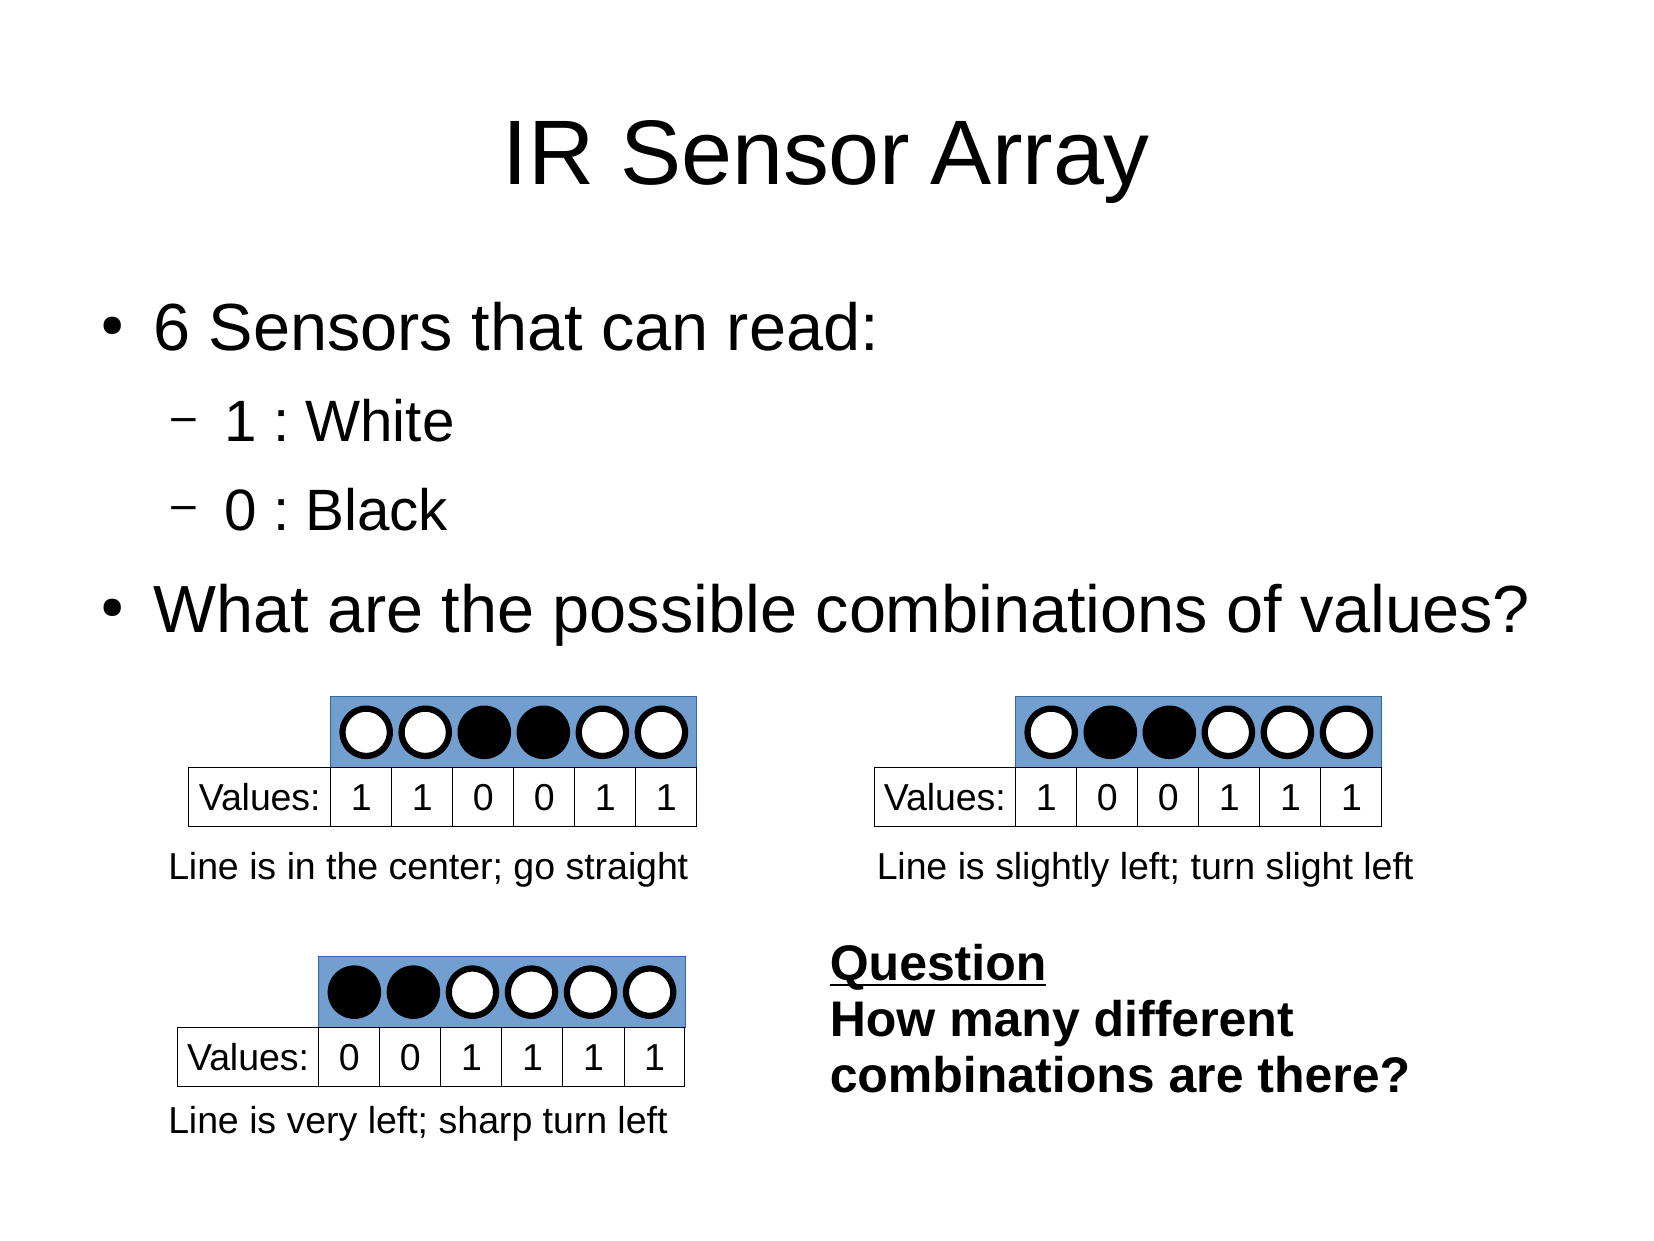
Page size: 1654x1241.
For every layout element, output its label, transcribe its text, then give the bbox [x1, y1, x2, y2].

text_box 1 [331, 767, 392, 827]
text_box 1 [1016, 767, 1077, 827]
text_box 0 [380, 1027, 441, 1087]
text_box [330, 696, 697, 767]
text_box 0 [1077, 767, 1138, 827]
text_box 1 [575, 767, 636, 827]
text_box Line is very left; sharp turn left [153, 1092, 721, 1150]
text_box 0 [1138, 767, 1199, 827]
text_box 1 [1321, 767, 1382, 827]
text_box 1 [502, 1027, 563, 1087]
title IR Sensor Array [82, 49, 1571, 257]
list 6 Sensors that can read: 1 : White 0 : Black What are the possible combinations of values? [82, 290, 1571, 1010]
text_box 1 [1199, 767, 1260, 827]
text_box 0 [453, 767, 514, 827]
text_box Values: [874, 767, 1016, 827]
text_box Question How many different combinations are there? [814, 928, 1548, 1111]
text_box 1 [1260, 767, 1321, 827]
text_box 0 [514, 767, 575, 827]
text_box Line is slightly left; turn slight left [862, 838, 1430, 896]
text_box 1 [625, 1027, 685, 1087]
text_box 1 [563, 1027, 625, 1087]
text_box Values: [177, 1027, 319, 1087]
text_box [1015, 696, 1382, 767]
text_box Line is in the center; go straight [153, 838, 721, 896]
text_box 1 [636, 767, 697, 827]
text_box 1 [441, 1027, 502, 1087]
text_box 1 [392, 767, 453, 827]
text_box [318, 956, 686, 1028]
text_box 0 [319, 1027, 380, 1087]
text_box Values: [188, 767, 331, 827]
